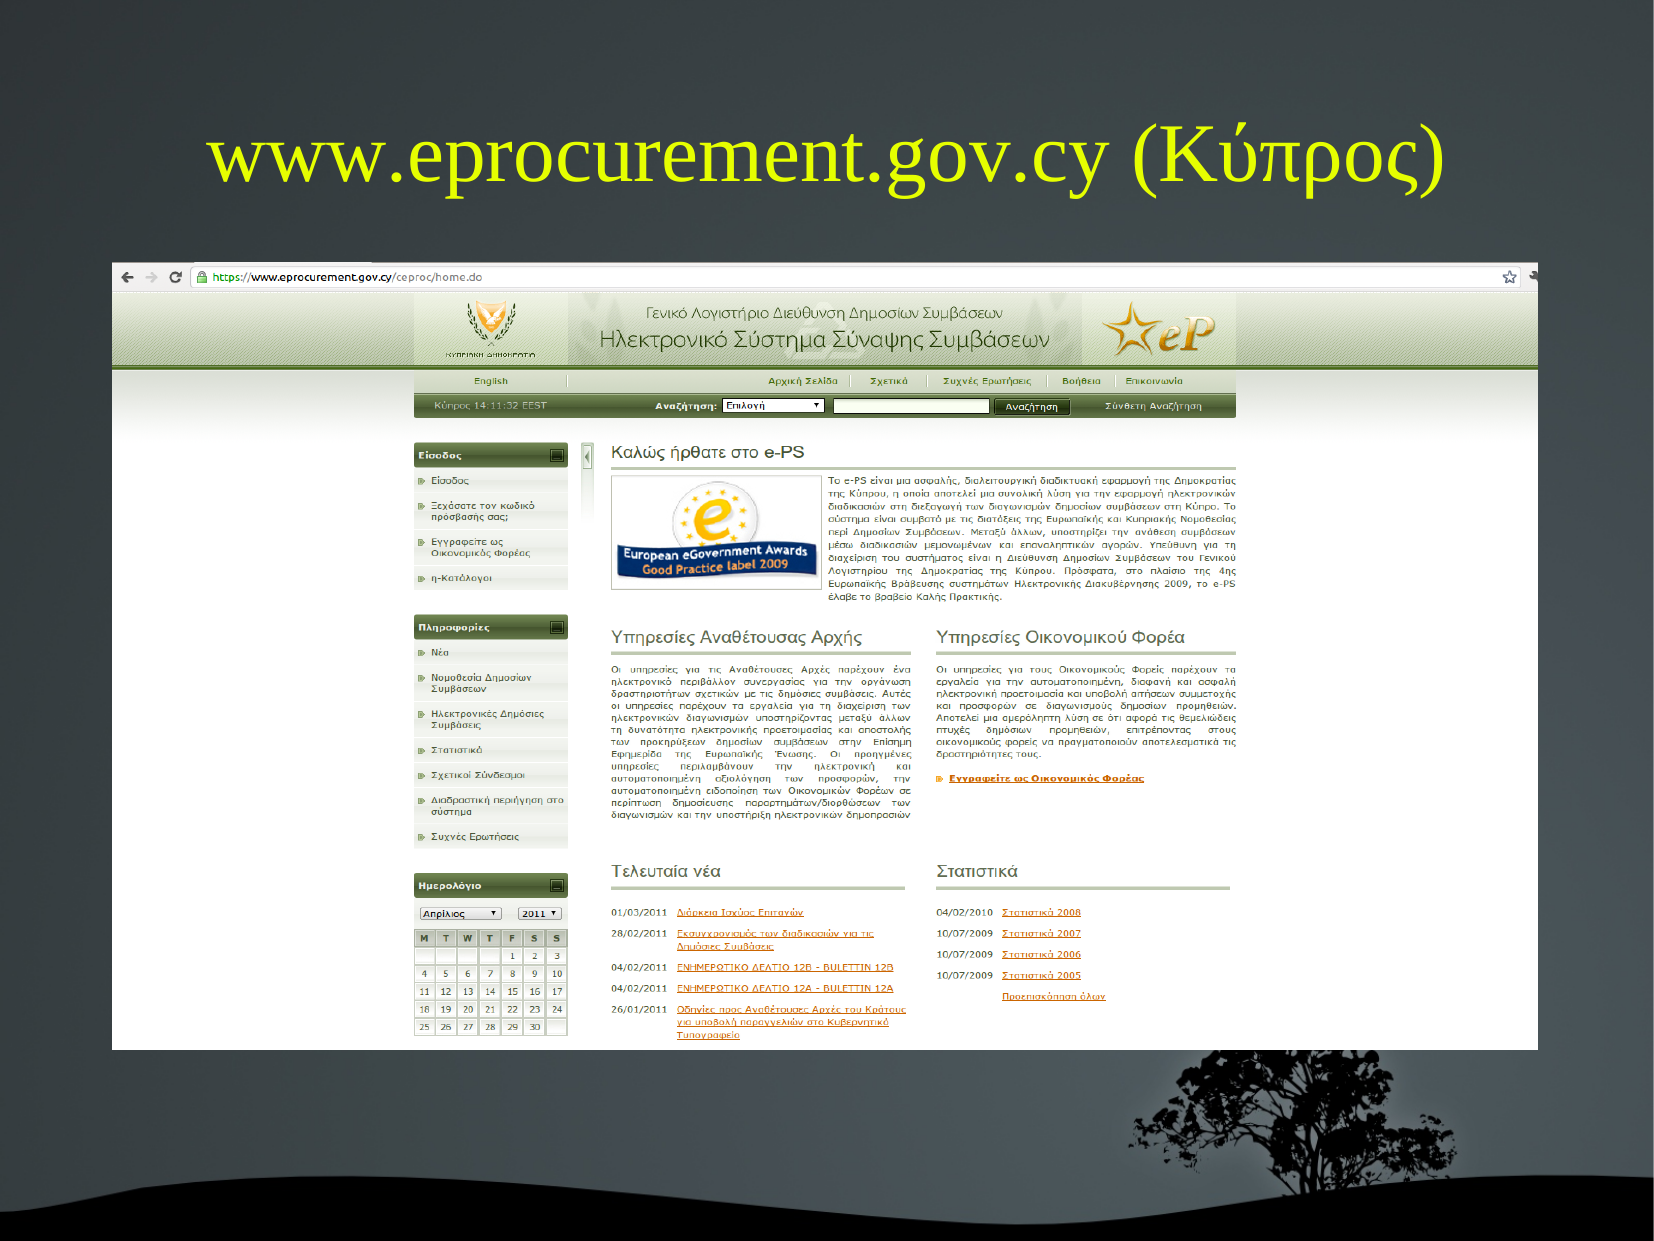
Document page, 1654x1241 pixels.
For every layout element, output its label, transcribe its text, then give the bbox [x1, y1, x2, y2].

picture [0, 0, 1654, 1241]
title www.eprocurement.gov.cy (Κύπρος) [82, 56, 1571, 250]
